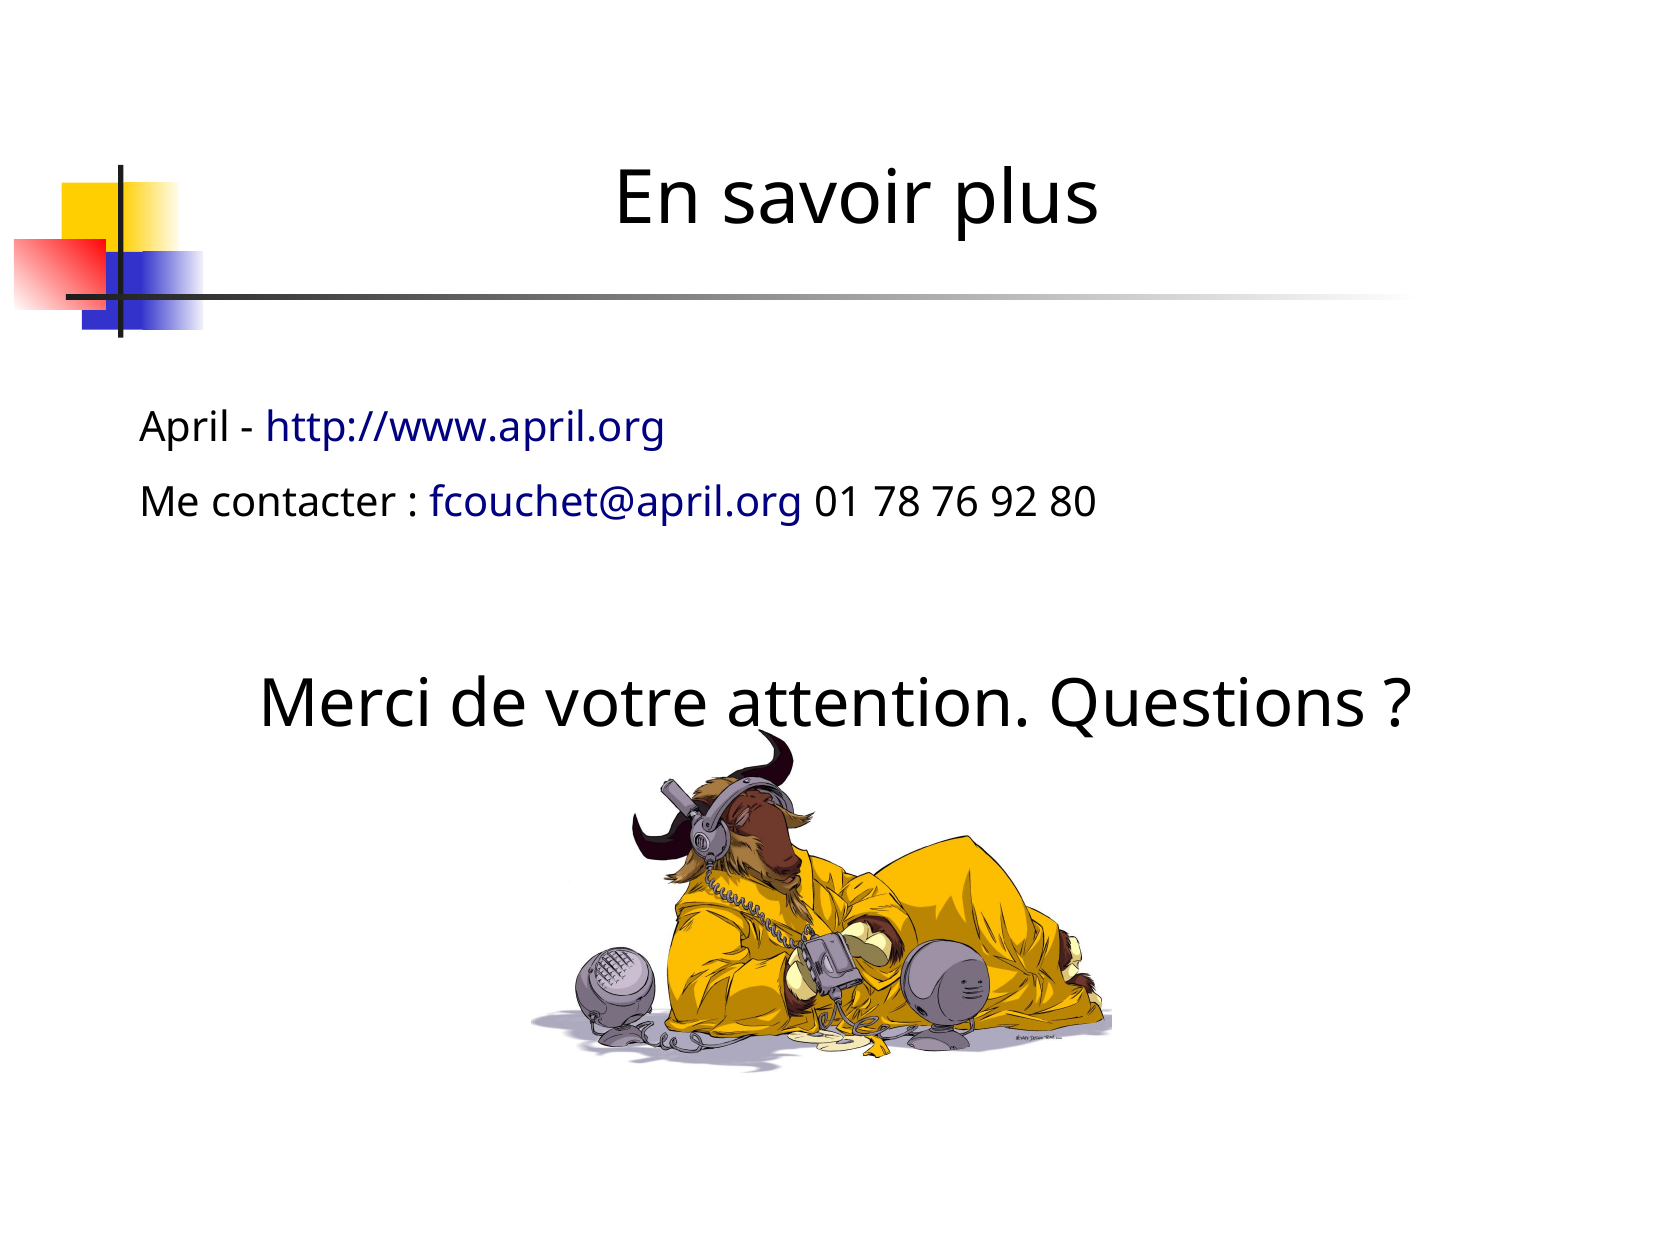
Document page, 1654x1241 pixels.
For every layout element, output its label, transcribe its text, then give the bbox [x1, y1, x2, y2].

title En savoir plus [121, 91, 1534, 299]
list April - http://www.april.org Me contacter : fcouchet@april.org 01 78 76 92 80 Merci de votre attention. Questions ? [121, 321, 1534, 1103]
